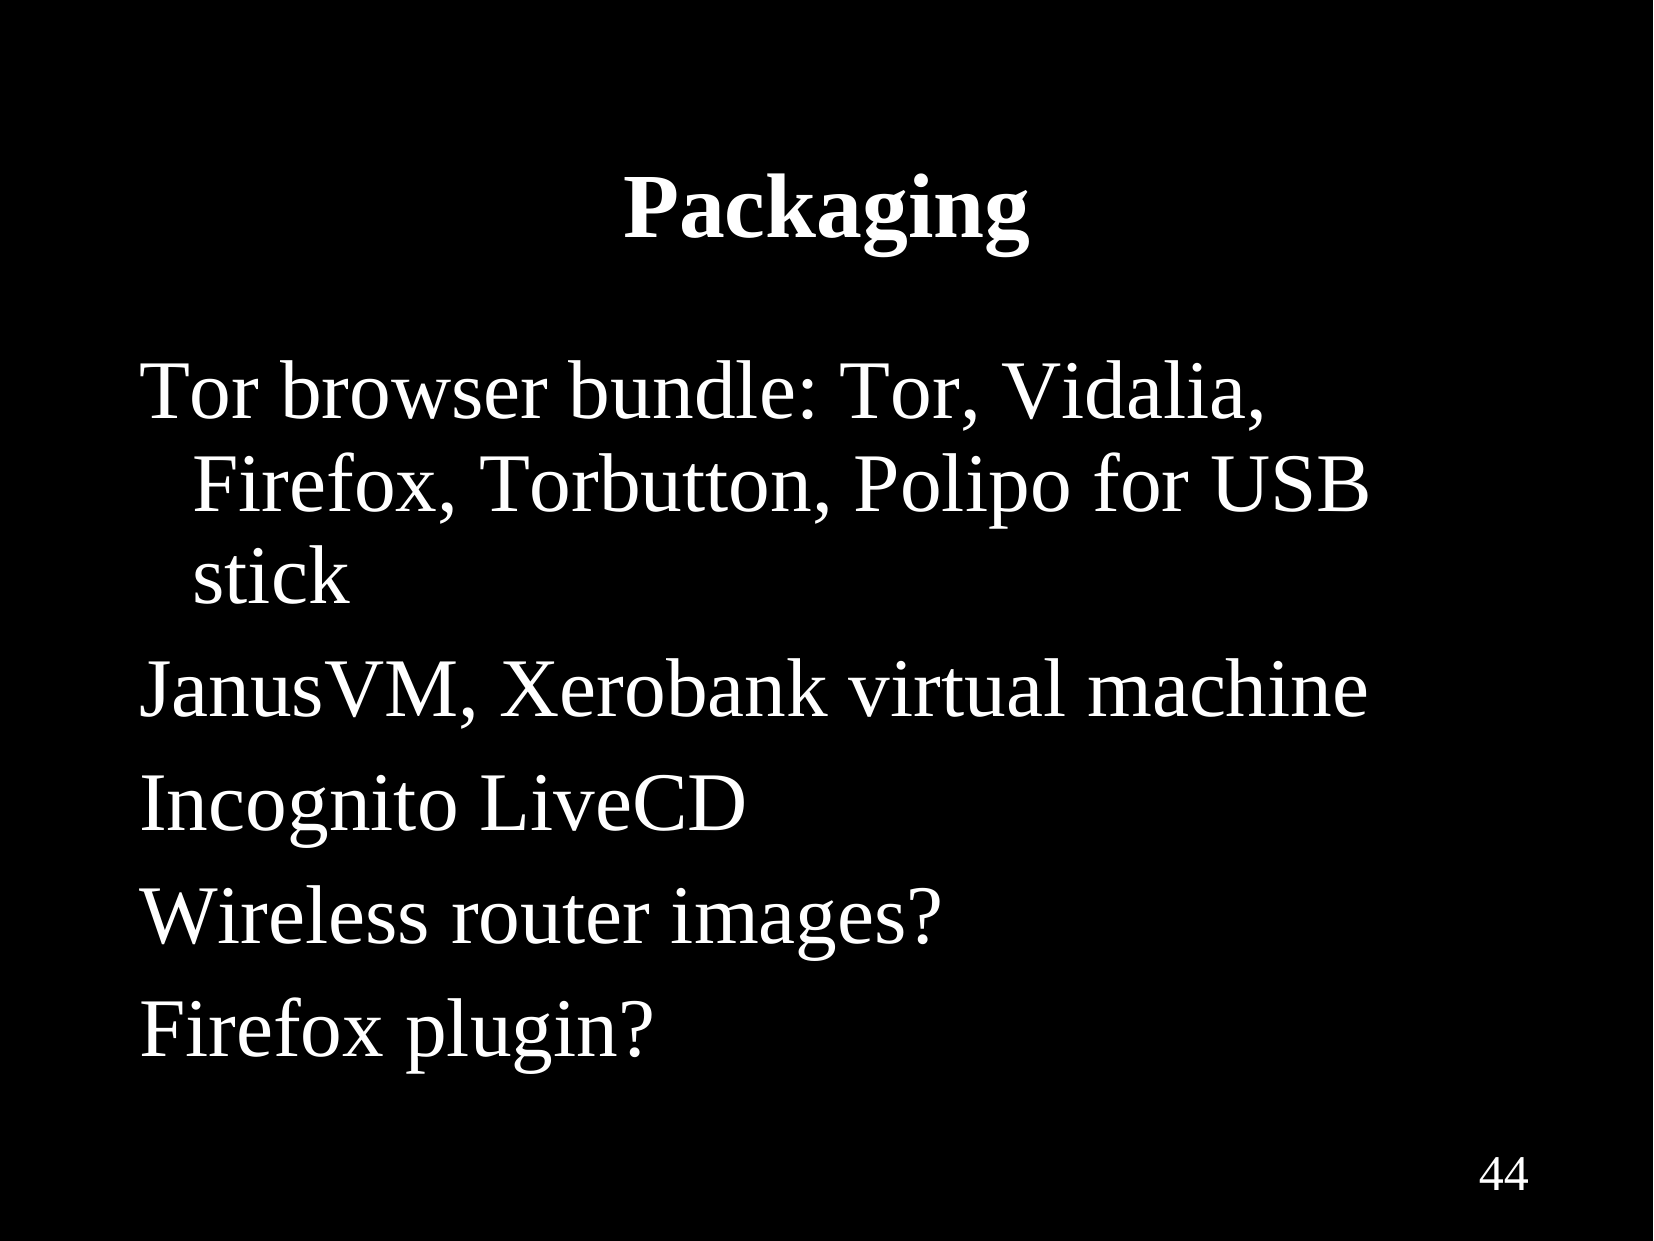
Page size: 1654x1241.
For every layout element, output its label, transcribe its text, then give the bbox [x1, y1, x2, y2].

title Packaging [121, 102, 1534, 311]
list Tor browser bundle: Tor, Vidalia, Firefox, Torbutton, Polipo for USB stick JanusVM, Xerobank virtual machine Incognito LiveCD Wireless router images? Firefox plugin? [121, 344, 1534, 1127]
